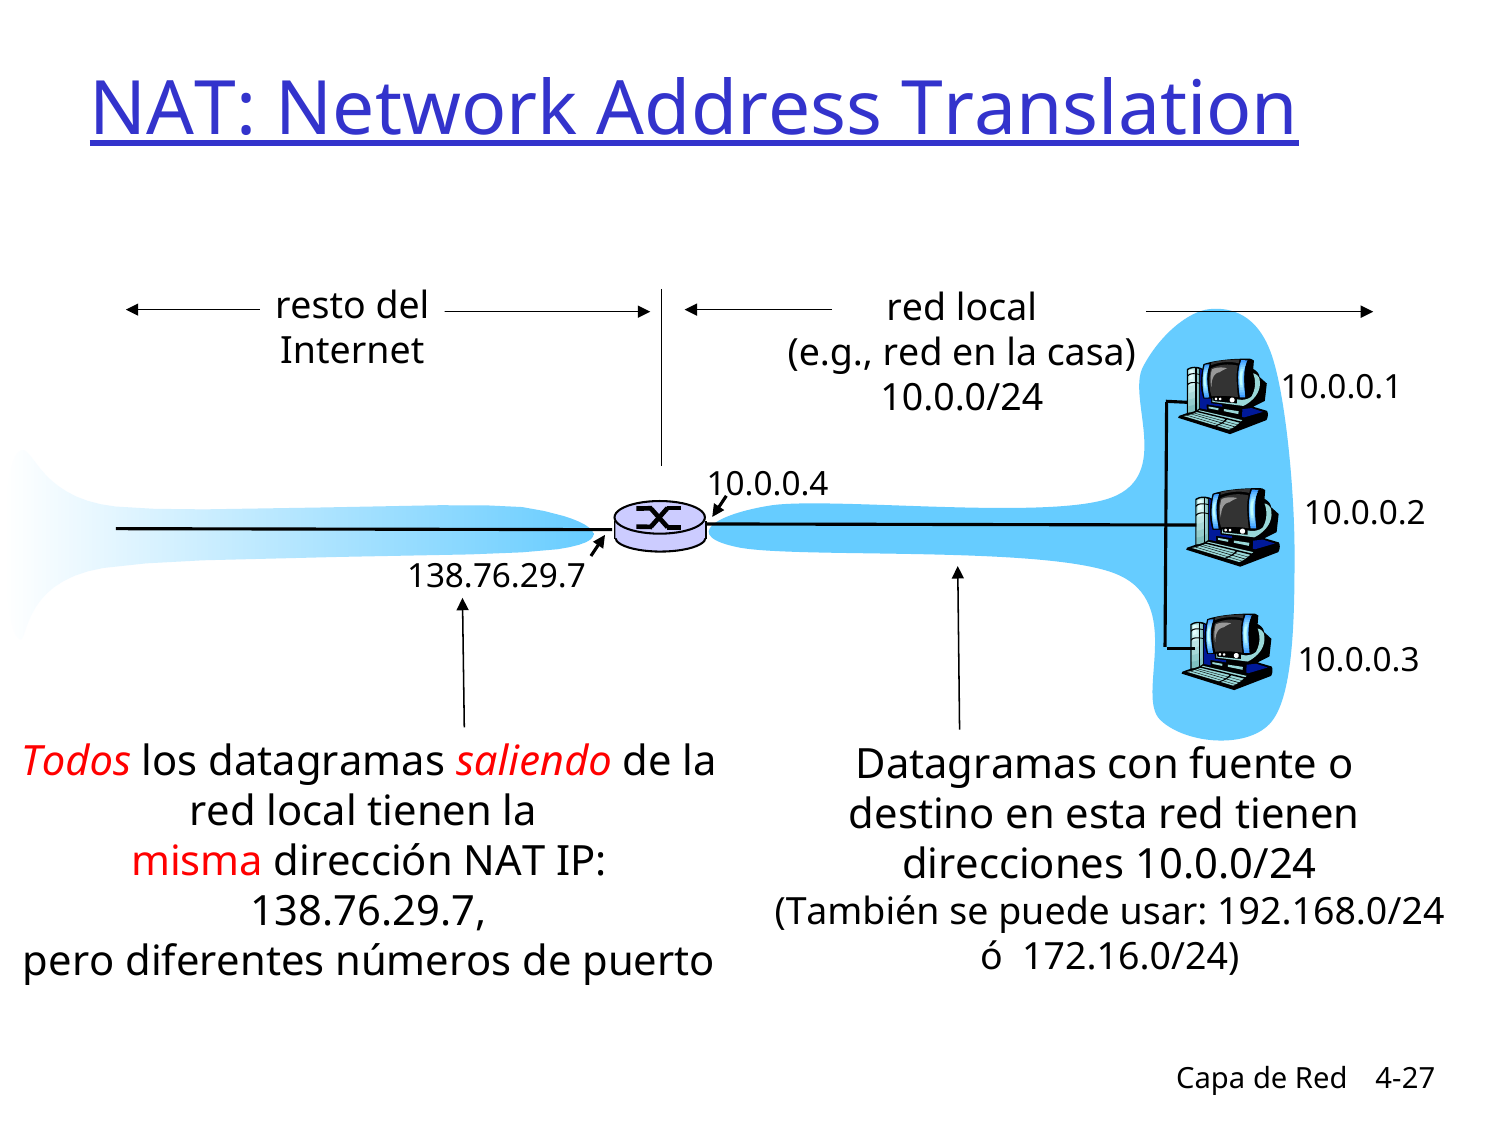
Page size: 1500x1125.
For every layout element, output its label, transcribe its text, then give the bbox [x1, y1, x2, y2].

chart [1181, 612, 1274, 691]
text_box 10.0.0.1 [1265, 357, 1418, 414]
text_box [4, 450, 594, 640]
chart [1186, 487, 1282, 567]
text_box [708, 404, 1295, 728]
text_box 138.76.29.7 [392, 546, 601, 602]
text_box Todos los datagramas saliendo de la red local tienen la misma dirección NAT IP: 138.76.29.7, pero diferentes números de puerto [0, 725, 739, 992]
text_box red local (e.g., red en la casa) 10.0.0/24 [772, 275, 1152, 426]
text_box resto del Internet [260, 273, 445, 379]
text_box Datagramas con fuente o destino en esta red tienen direcciones 10.0.0/24 (También se puede usar: 192.168.0/24 ó 172.16.0/24) [759, 728, 1460, 985]
text_box 10.0.0.3 [1282, 630, 1435, 687]
text_box [716, 312, 1273, 523]
chart [1178, 358, 1270, 435]
text_box 10.0.0.2 [1289, 483, 1441, 540]
text_box 10.0.0.4 [691, 454, 844, 511]
title NAT: Network Address Translation [75, 15, 1463, 196]
text_box [614, 501, 706, 552]
